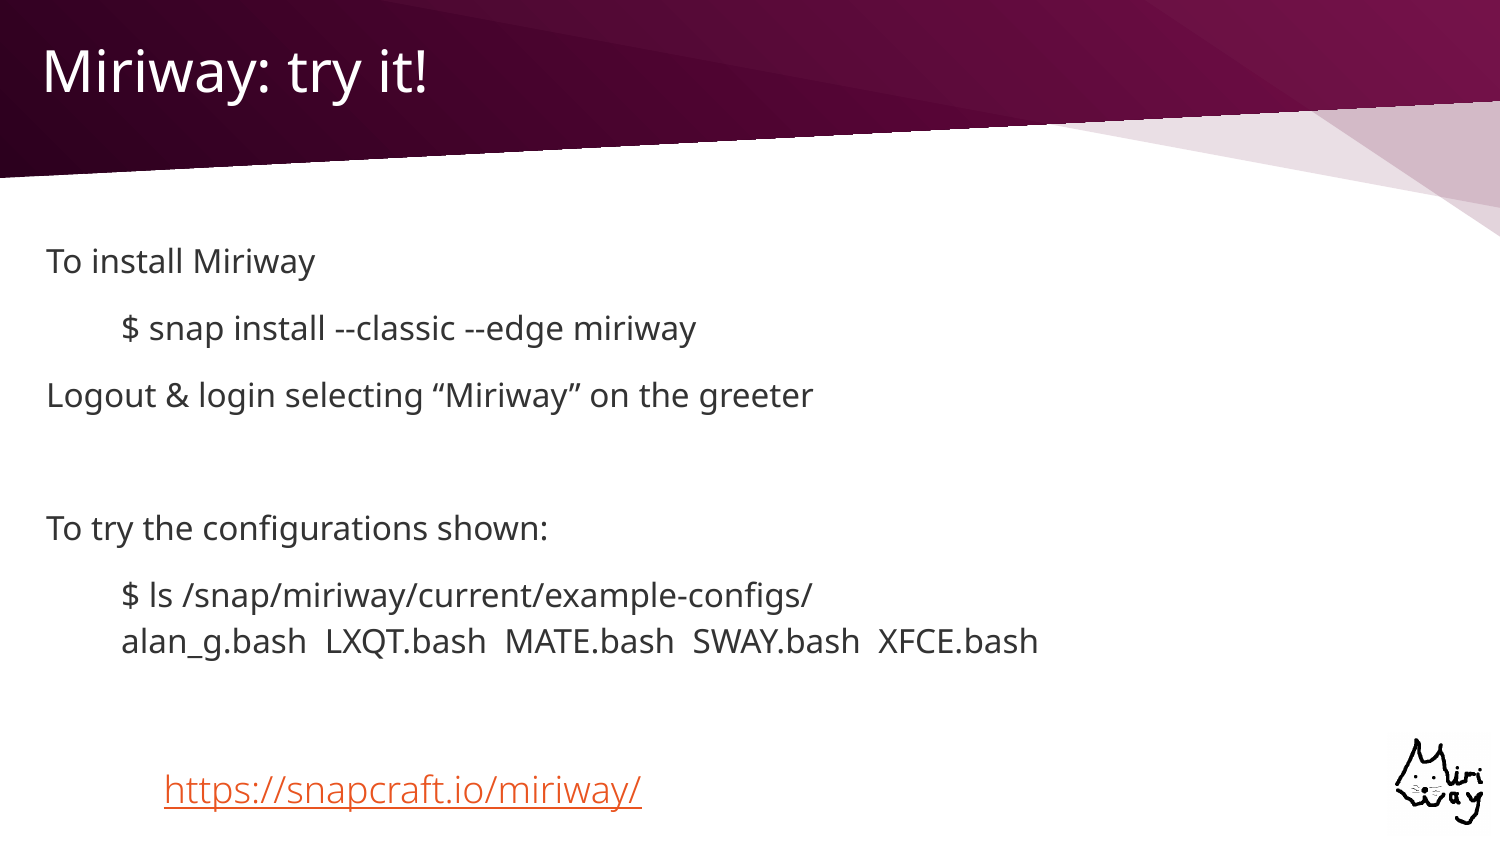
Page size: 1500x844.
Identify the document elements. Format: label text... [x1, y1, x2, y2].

title Miriway: try it! [41, 5, 1336, 134]
picture [1387, 732, 1491, 836]
subtitle https://snapcraft.io/miriway/ [152, 754, 1369, 821]
list To install Miriway $ snap install --classic --edge miriway Logout & login selecting “Miriway” on the greeter To try the configurations shown: $ ls /snap/miriway/current/example-configs/ alan_g.bash LXQT.bash MATE.bash SWAY.bash XFCE.bash [35, 229, 1456, 708]
